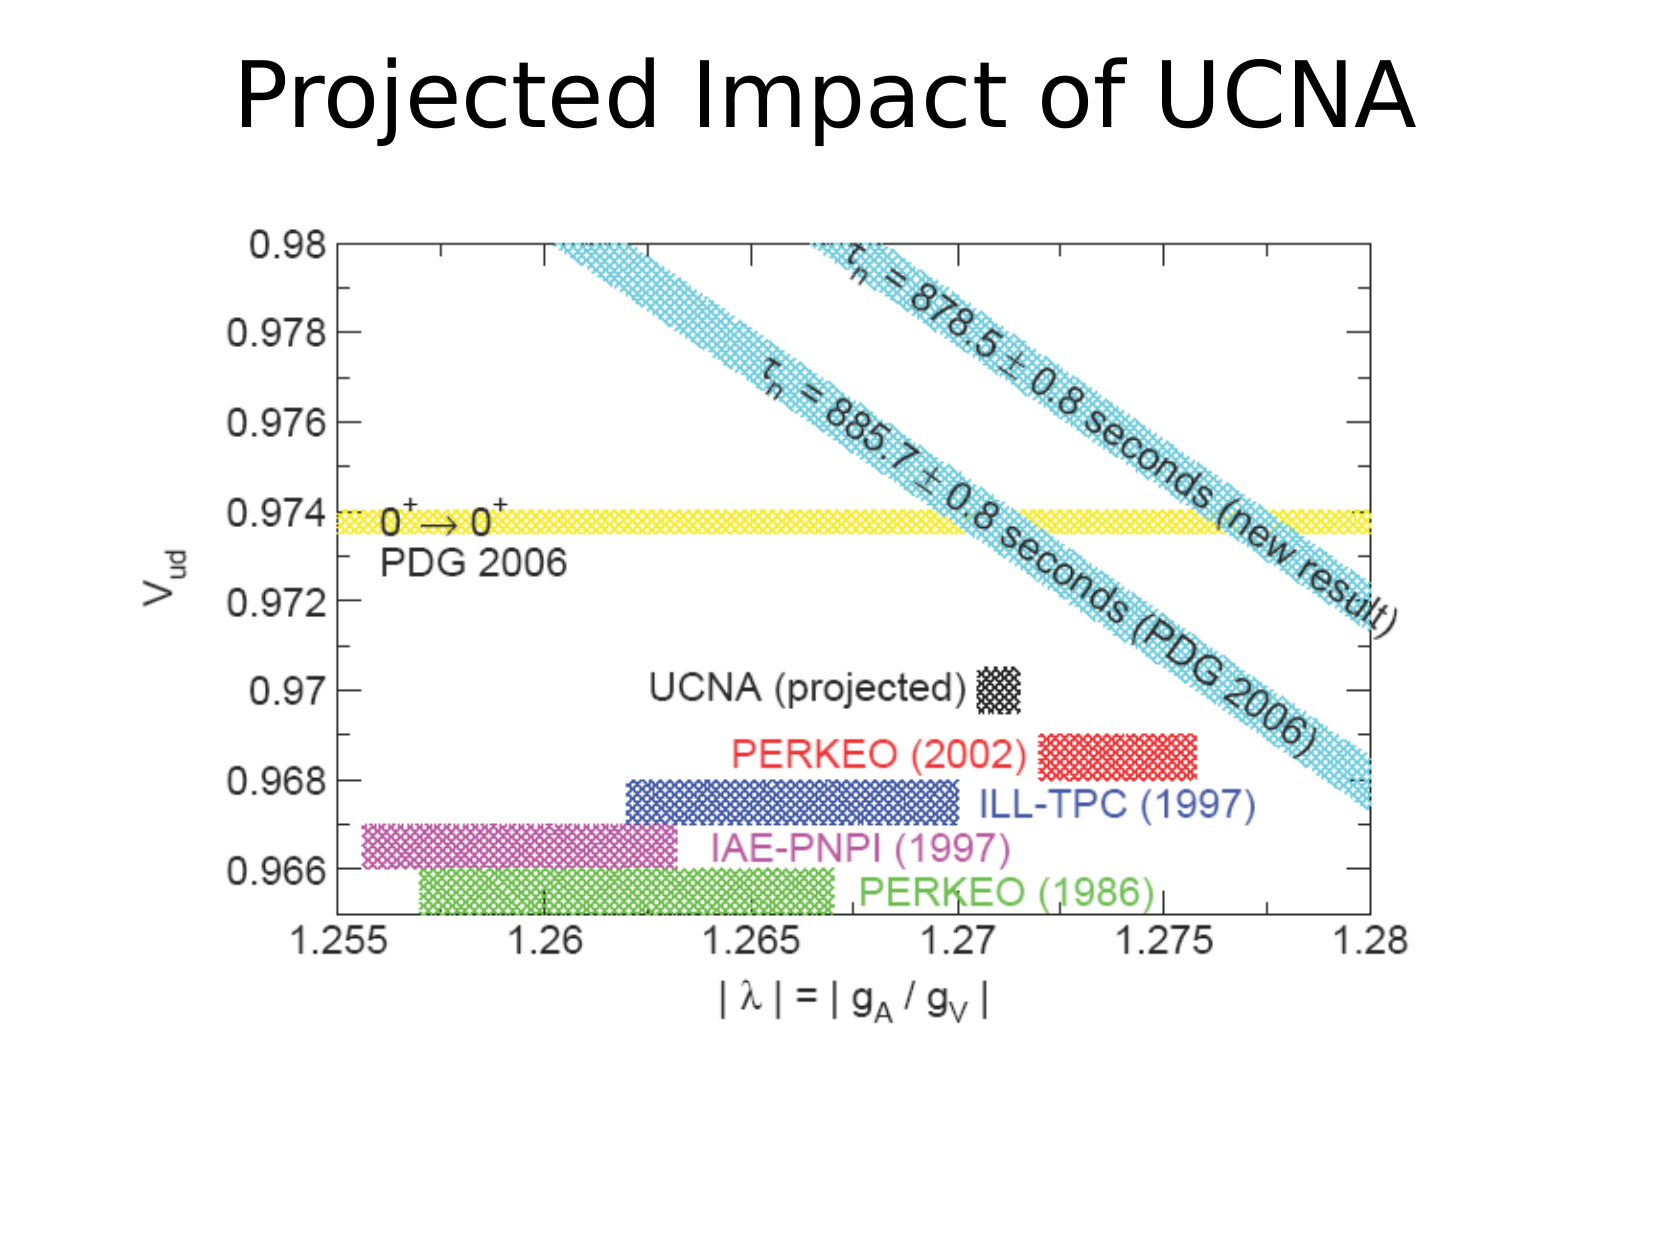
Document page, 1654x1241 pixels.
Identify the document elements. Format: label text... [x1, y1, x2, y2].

title Projected Impact of UCNA [82, 0, 1571, 193]
picture [126, 207, 1416, 1029]
